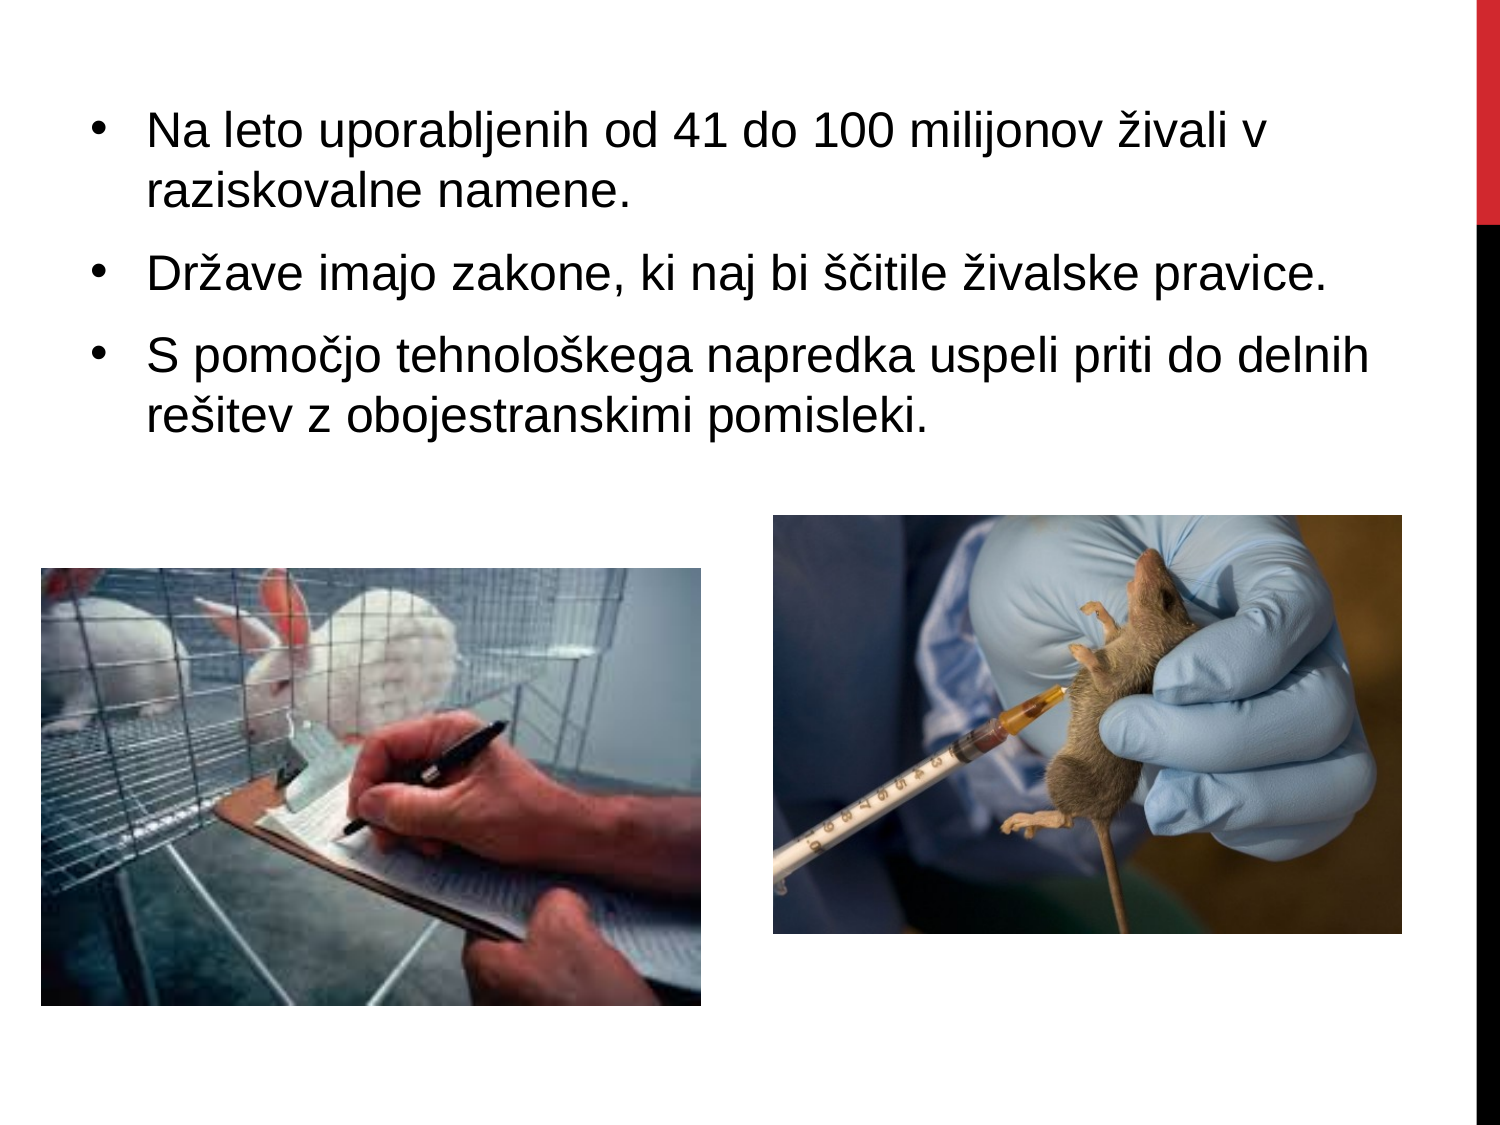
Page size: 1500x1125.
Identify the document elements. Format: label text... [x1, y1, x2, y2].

list Na leto uporabljenih od 41 do 100 milijonov živali v raziskovalne namene. Države imajo zakone, ki naj bi ščitile živalske pravice. S pomočjo tehnološkega napredka uspeli priti do delnih rešitev z obojestranskimi pomisleki. [75, 90, 1412, 1047]
picture [773, 515, 1402, 935]
picture [41, 568, 701, 1006]
